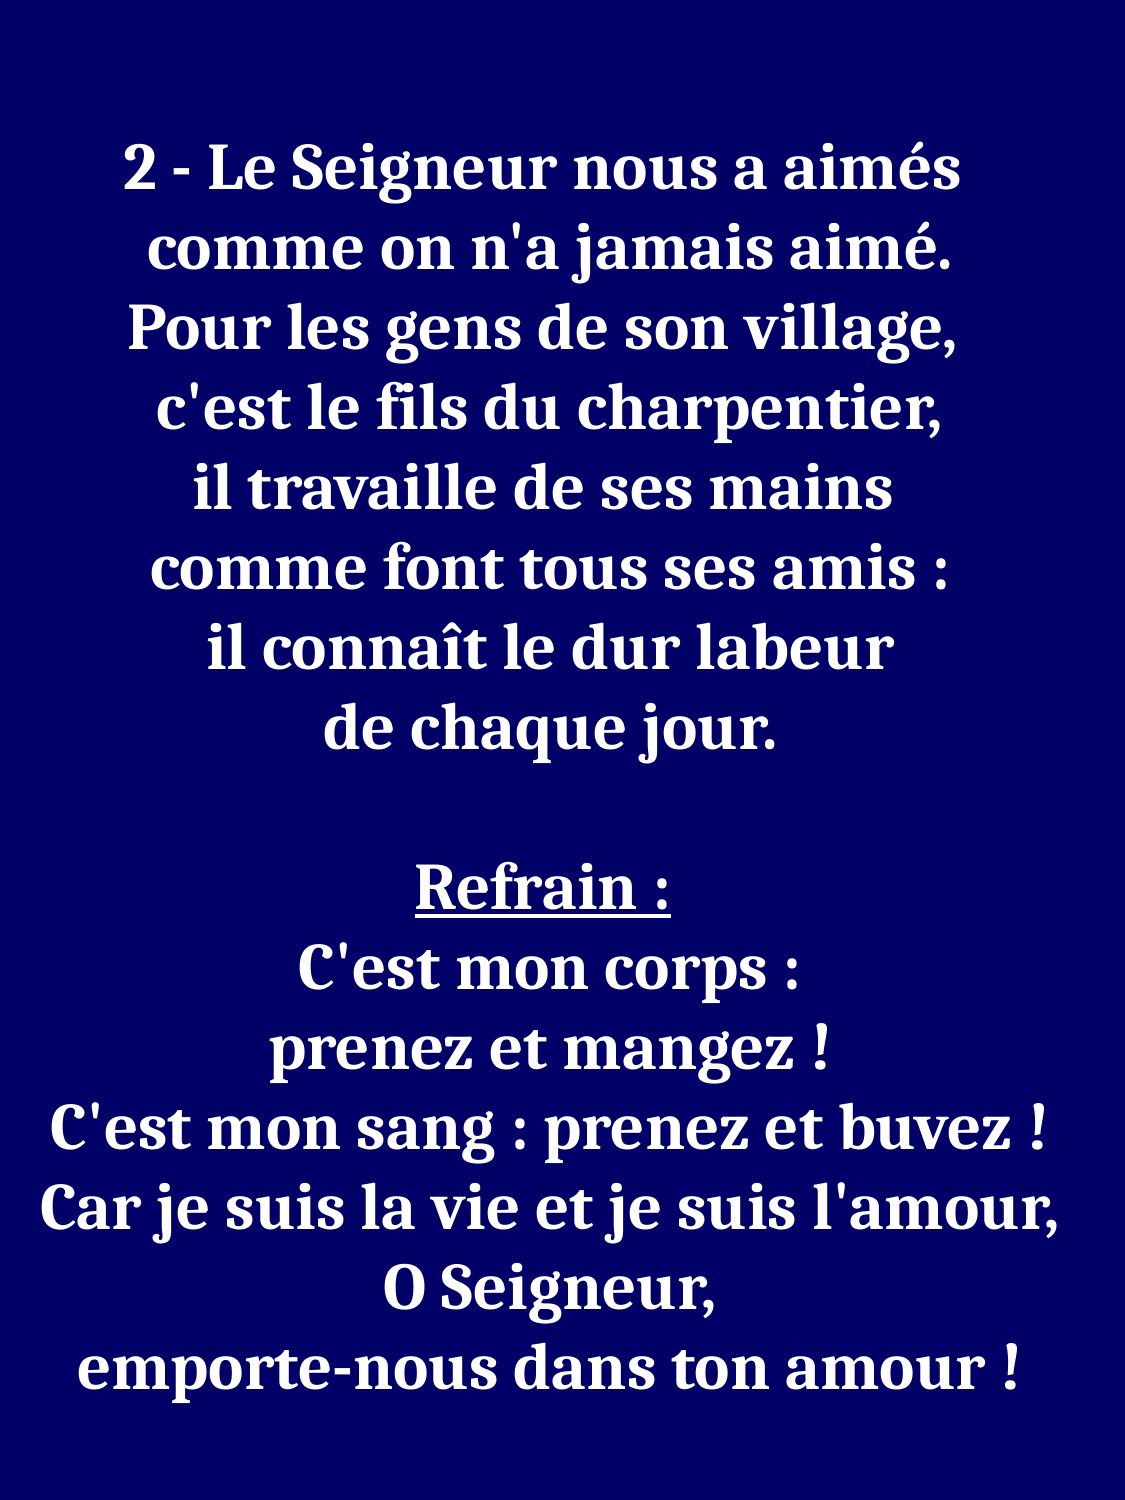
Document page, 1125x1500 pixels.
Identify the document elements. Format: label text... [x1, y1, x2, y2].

text_box 2 - Le Seigneur nous a aimés comme on n'a jamais aimé. Pour les gens de son village, c'est le fils du charpentier, il travaille de ses mains comme font tous ses amis : il connaît le dur labeur de chaque jour. Refrain : C'est mon corps : prenez et mangez ! C'est mon sang : prenez et buvez ! Car je suis la vie et je suis l'amour, O Seigneur, emporte-nous dans ton amour ! [0, 45, 1113, 1170]
